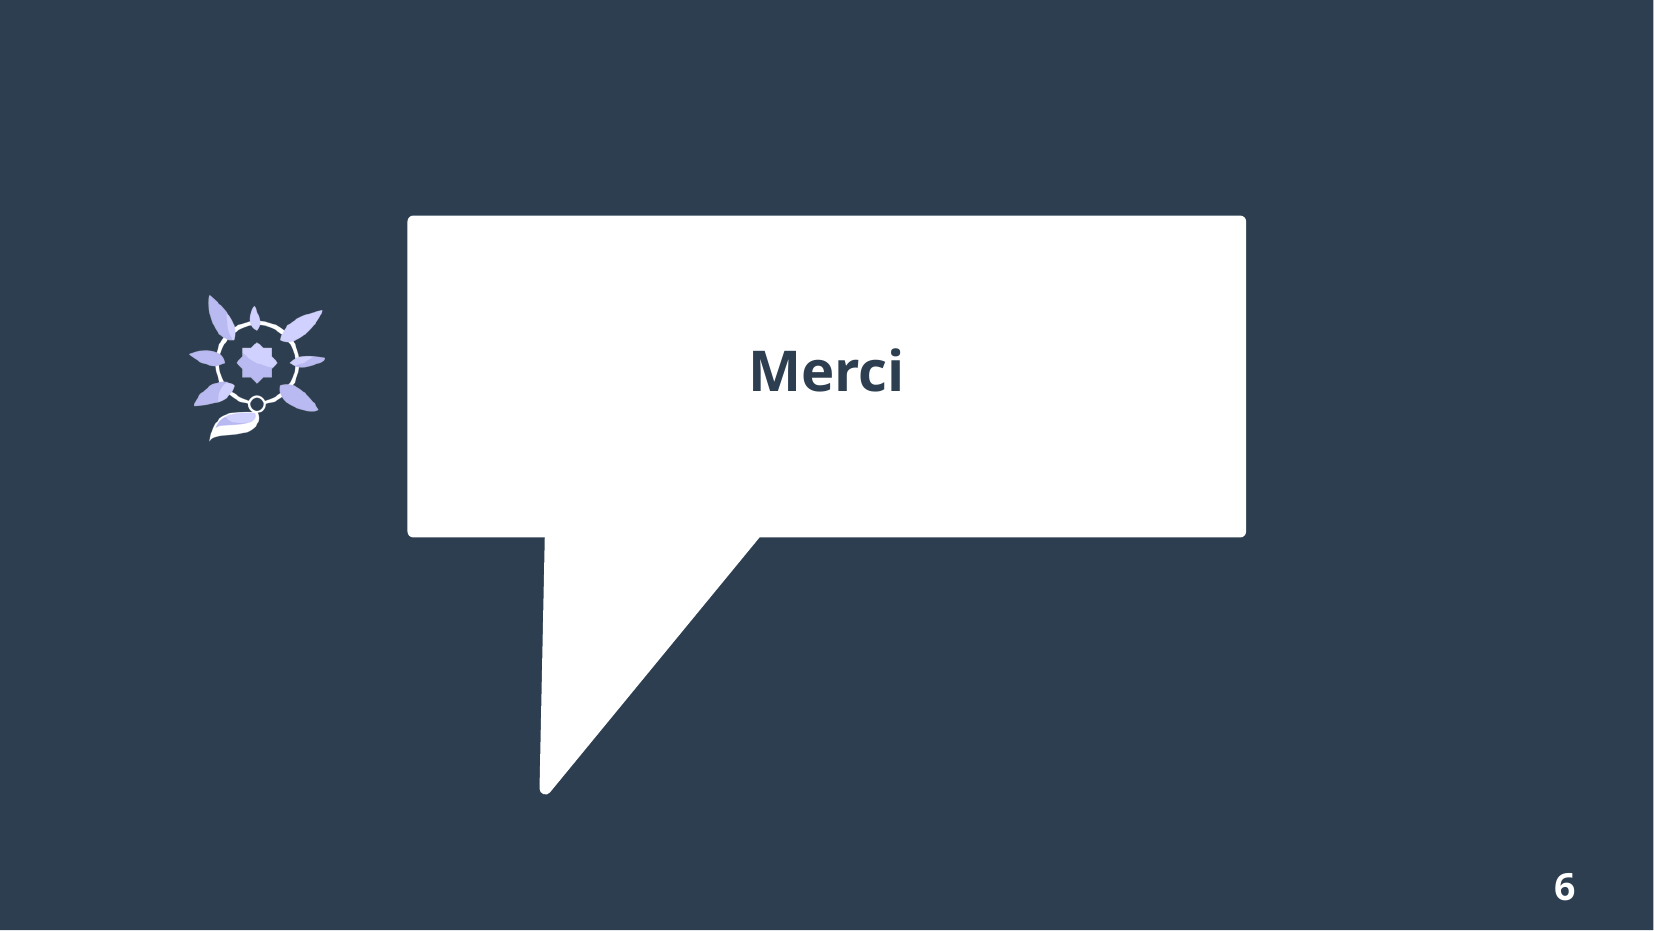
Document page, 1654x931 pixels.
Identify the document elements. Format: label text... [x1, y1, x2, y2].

picture [189, 295, 325, 442]
title Merci [442, 236, 1211, 502]
